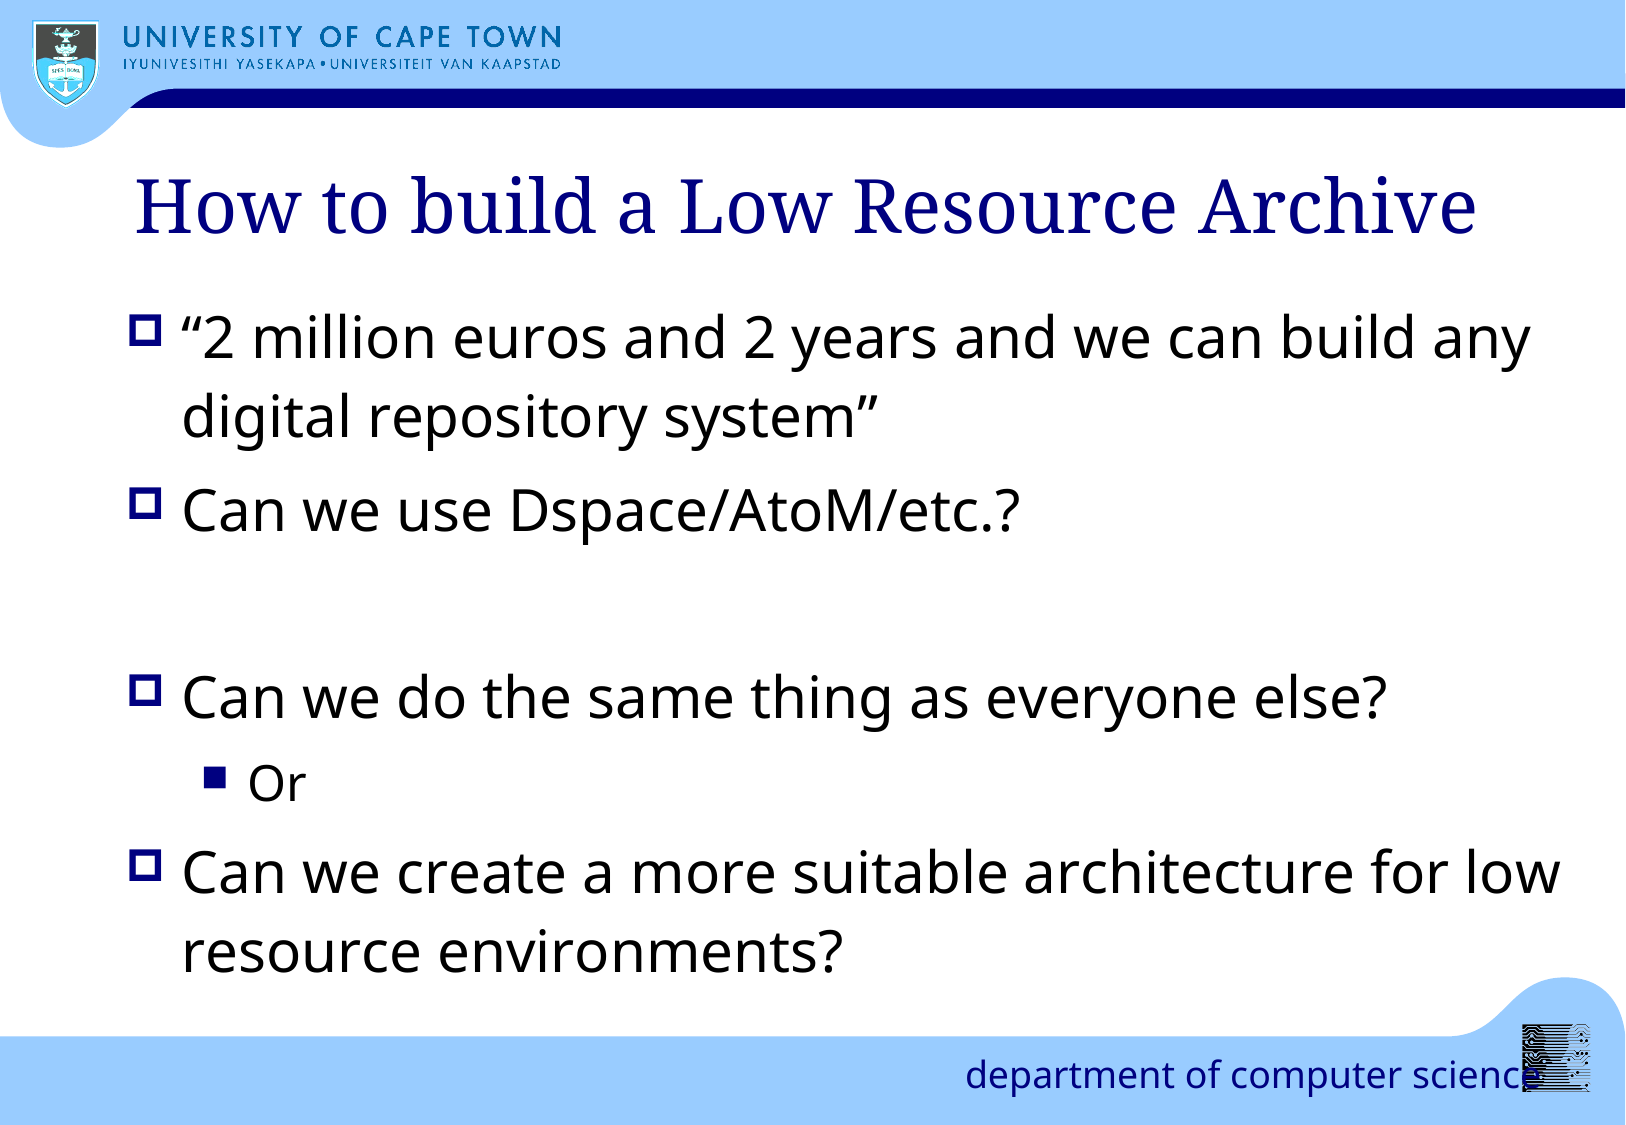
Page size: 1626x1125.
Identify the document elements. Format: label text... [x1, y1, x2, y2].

list “2 million euros and 2 years and we can build any digital repository system” Can we use Dspace/AtoM/etc.? Can we do the same thing as everyone else? Or Can we create a more suitable architecture for low resource environments? [125, 296, 1570, 1084]
picture [120, 23, 563, 71]
picture [1522, 1024, 1591, 1092]
title How to build a Low Resource Archive [134, 140, 1571, 268]
